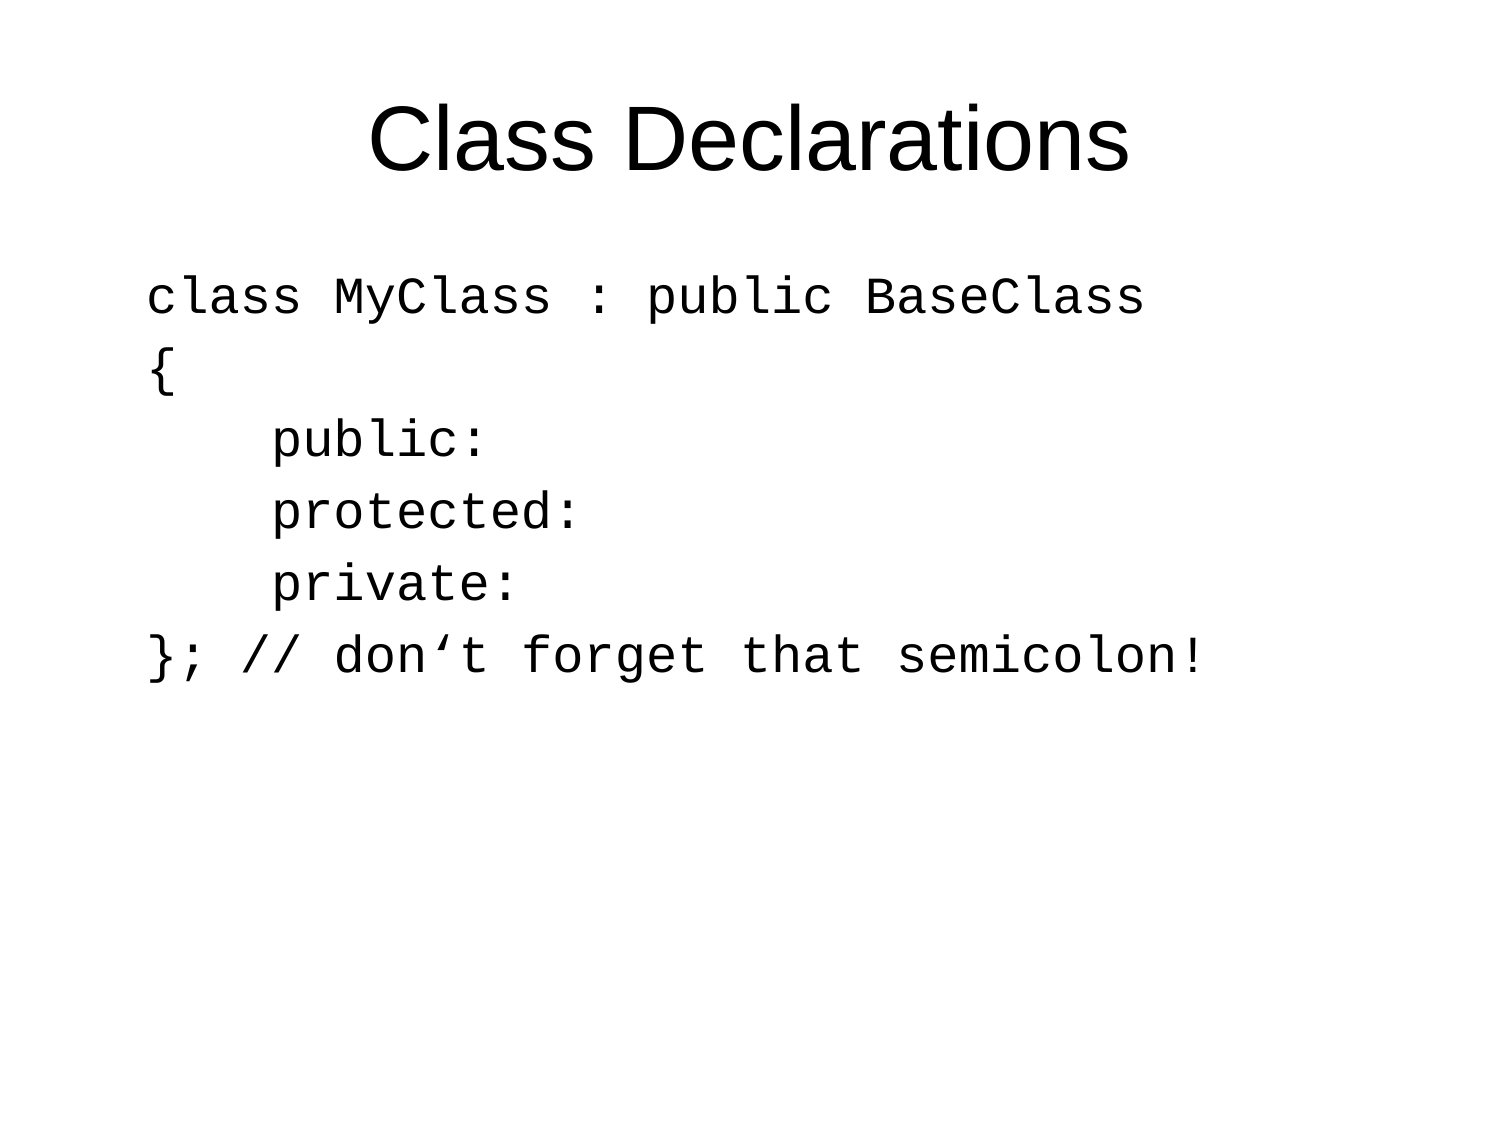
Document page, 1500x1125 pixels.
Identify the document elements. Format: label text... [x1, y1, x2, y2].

list class MyClass : public BaseClass { public: protected: private: }; // don‘t forget that semicolon! [75, 262, 1426, 1006]
title Class Declarations [75, 45, 1426, 233]
